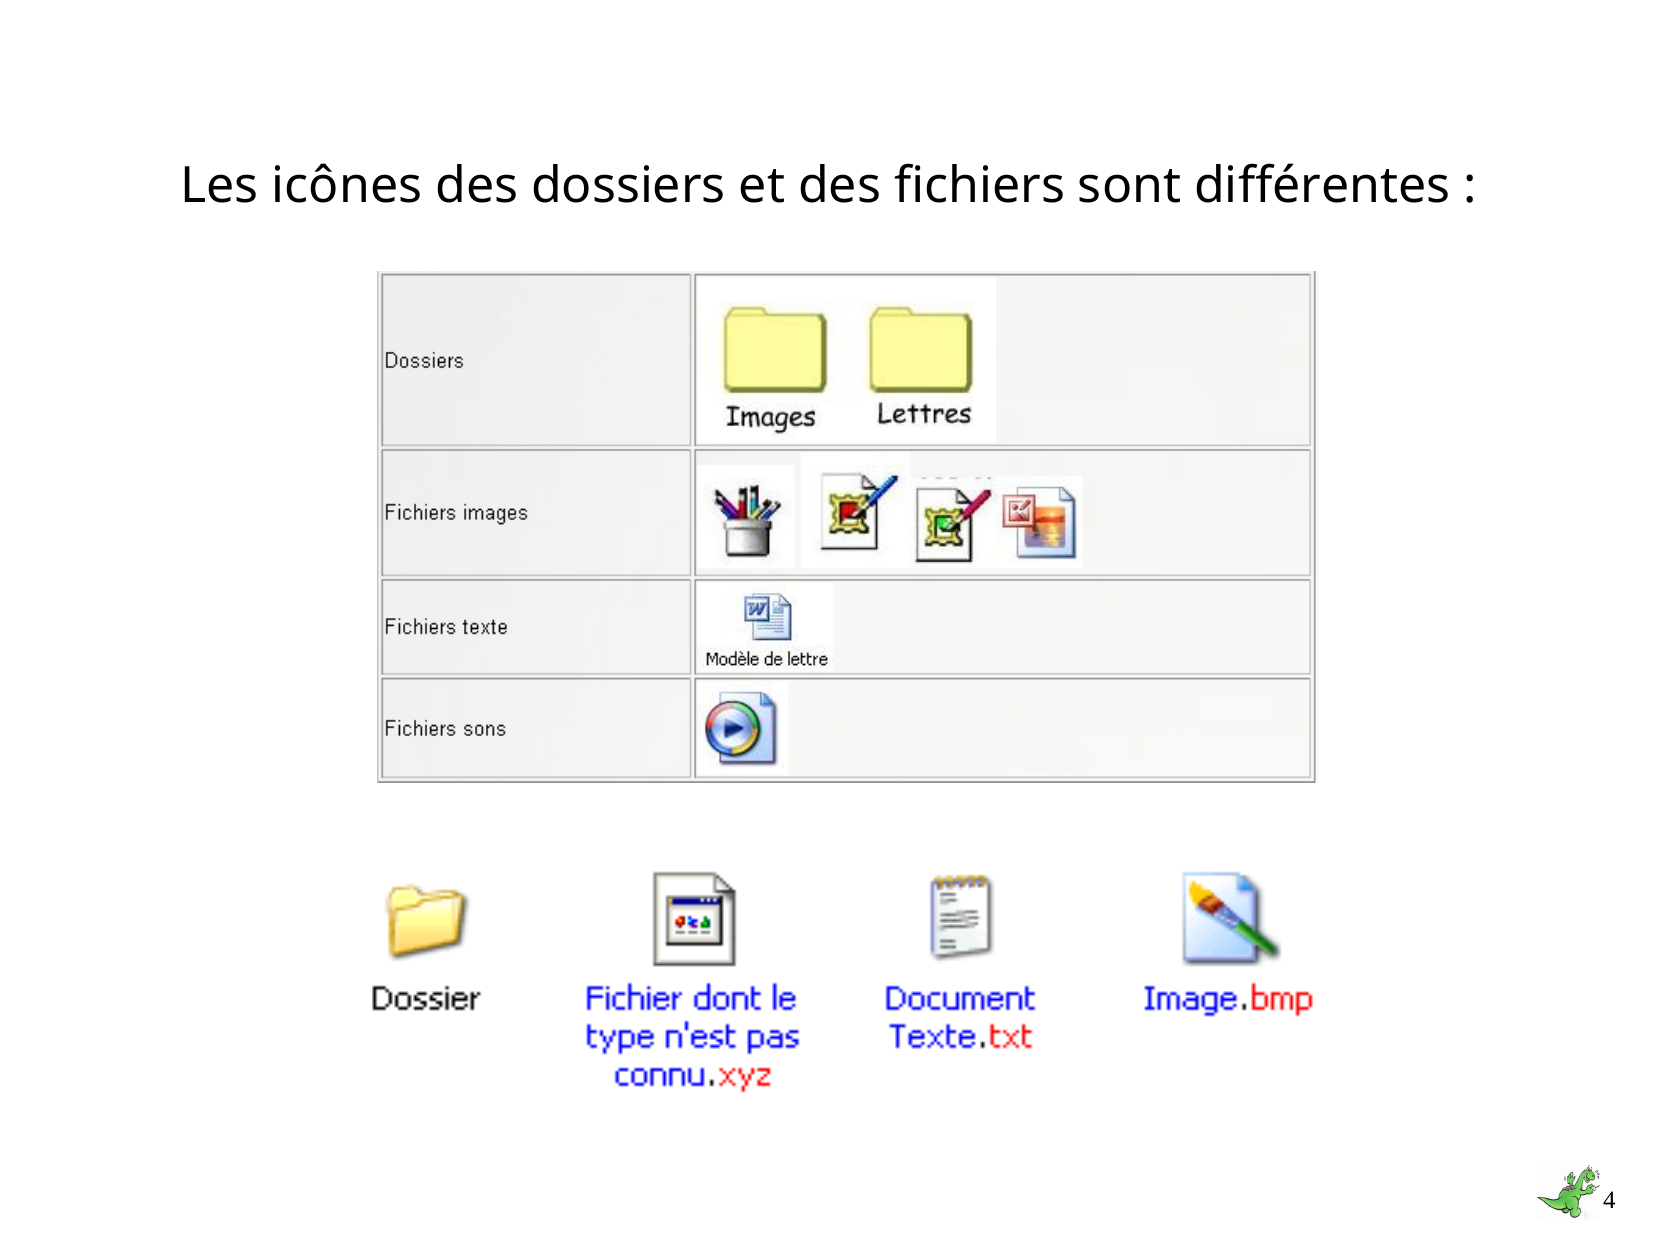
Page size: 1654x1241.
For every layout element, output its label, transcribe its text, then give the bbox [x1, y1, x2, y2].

text_box 4 [1603, 1186, 1632, 1214]
picture [1536, 1163, 1600, 1220]
text_box Les icônes des dossiers et des fichiers sont différentes : [165, 171, 1493, 216]
picture [377, 271, 1319, 783]
picture [330, 850, 1354, 1114]
